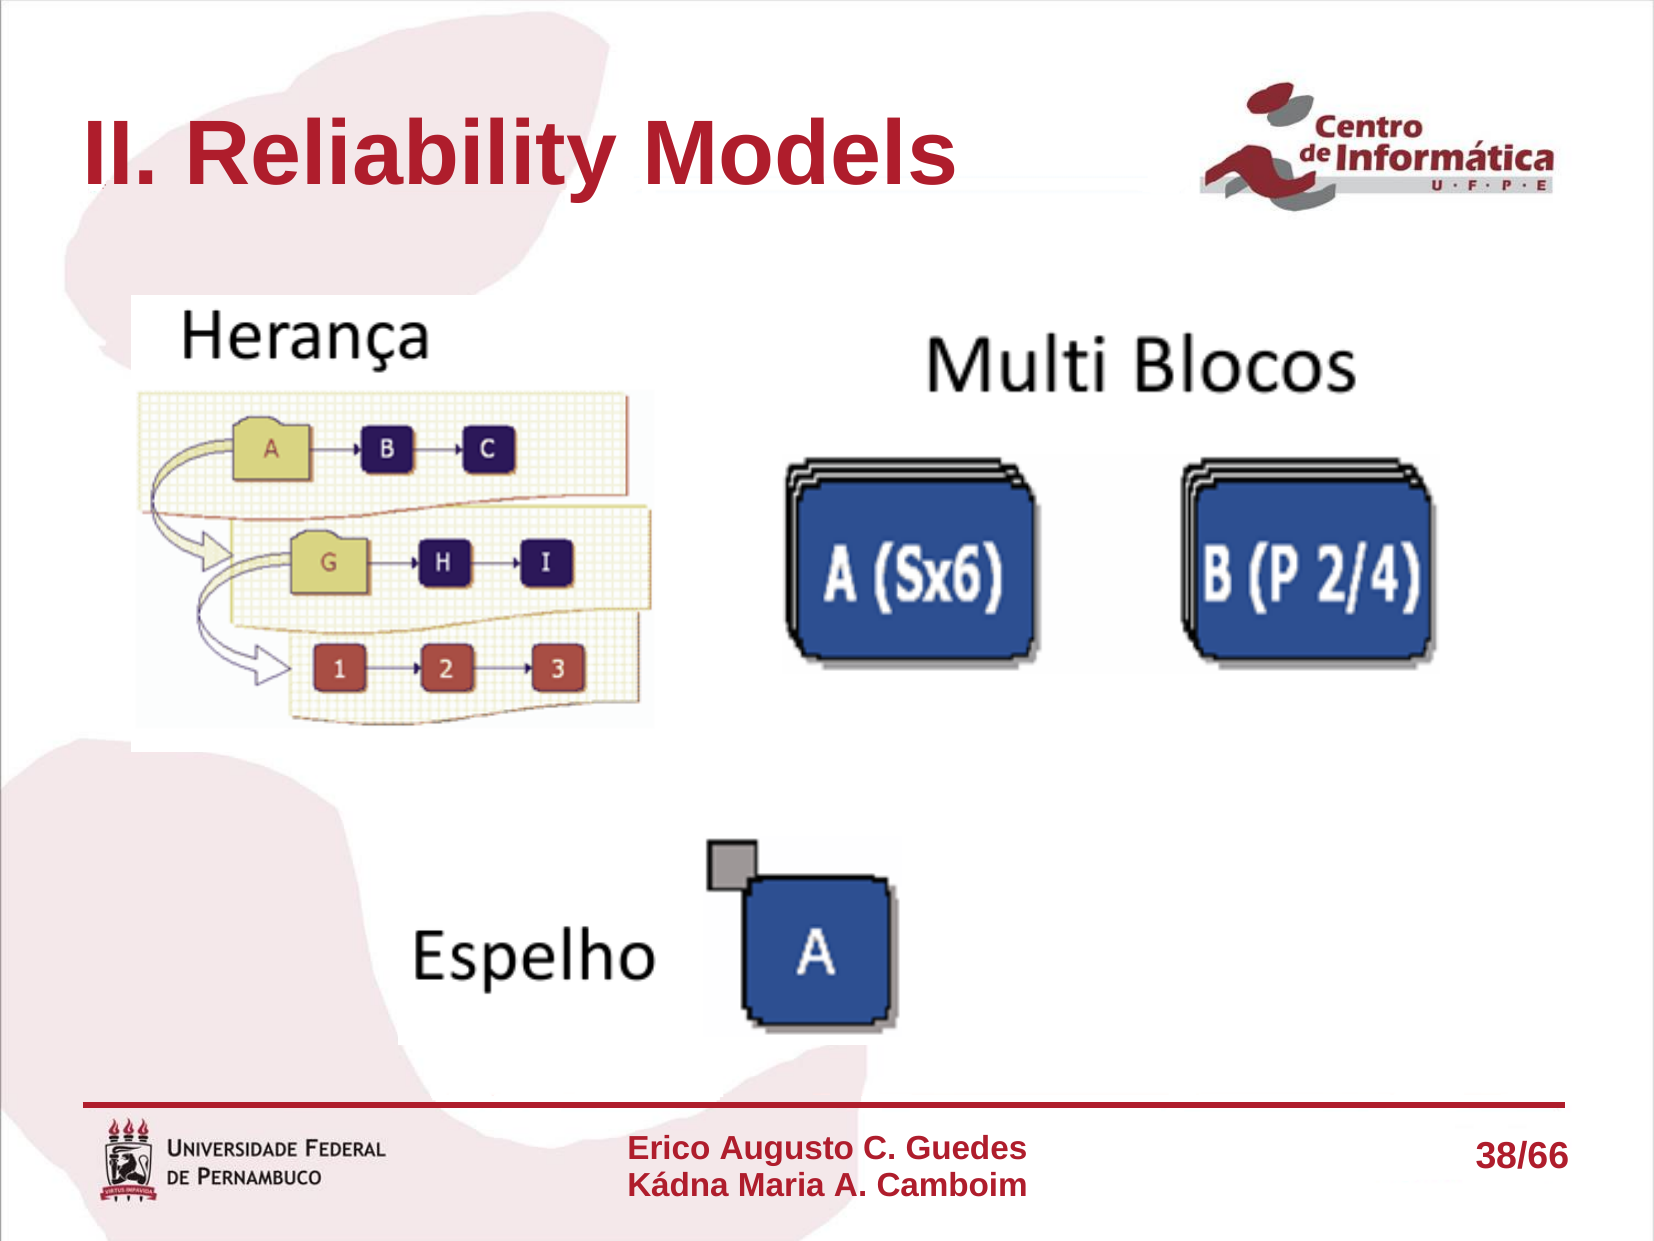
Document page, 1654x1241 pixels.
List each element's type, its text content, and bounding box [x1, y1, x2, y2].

picture [0, 0, 1654, 1241]
title II. Reliability Models [82, 56, 1571, 250]
